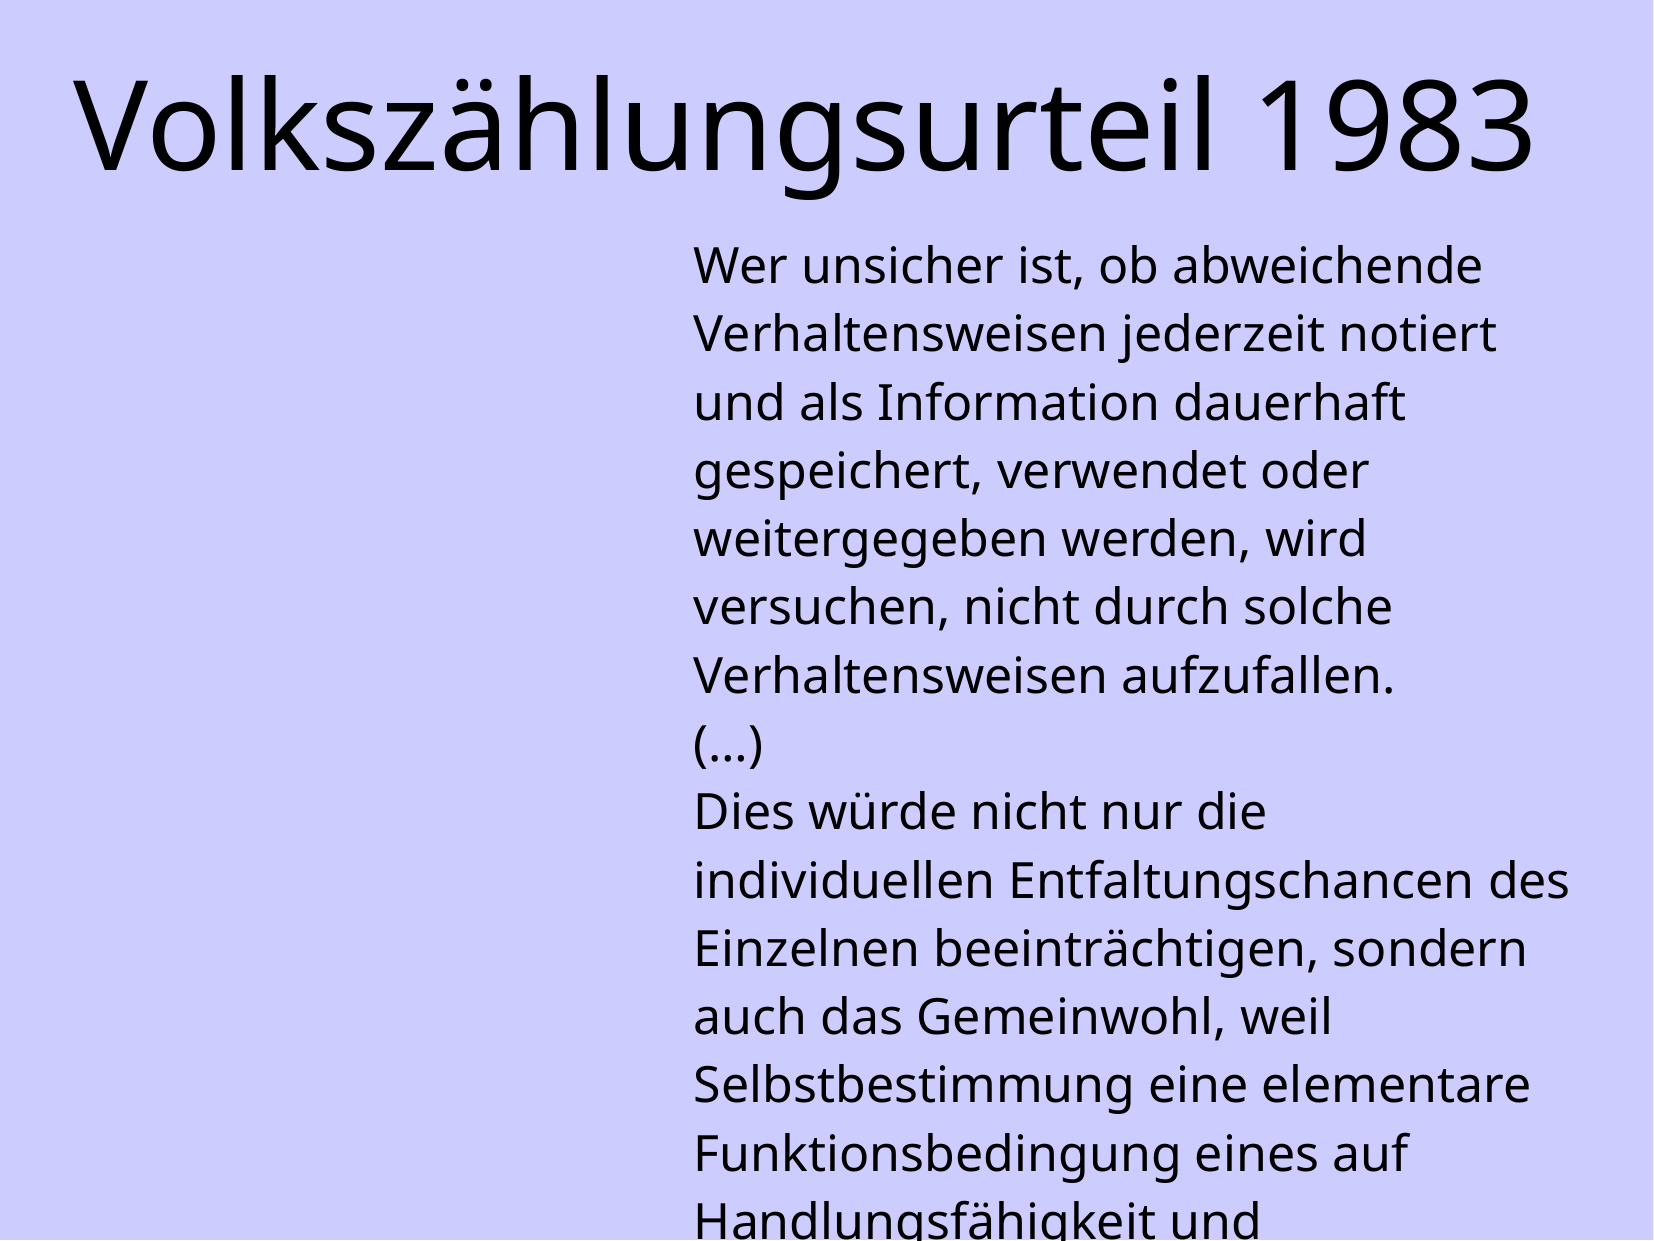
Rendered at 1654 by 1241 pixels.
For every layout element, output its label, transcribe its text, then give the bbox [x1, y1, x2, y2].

text_box Volkszählungsurteil 1983 [59, 29, 1595, 191]
text_box Wer unsicher ist, ob abweichende Verhaltensweisen jederzeit notiert und als Information dauerhaft gespeichert, verwendet oder weitergegeben werden, wird versuchen, nicht durch solche Verhaltensweisen aufzufallen. (…) Dies würde nicht nur die individuellen Entfaltungschancen des Einzelnen beeinträchtigen, sondern auch das Gemeinwohl, weil Selbstbestimmung eine elementare Funktionsbedingung eines auf Handlungsfähigkeit und Mitwirkungsfähigkeit seiner Bürger begründeten freiheitlichen demokratischen Gemeinwesens ist. [679, 222, 1595, 1170]
